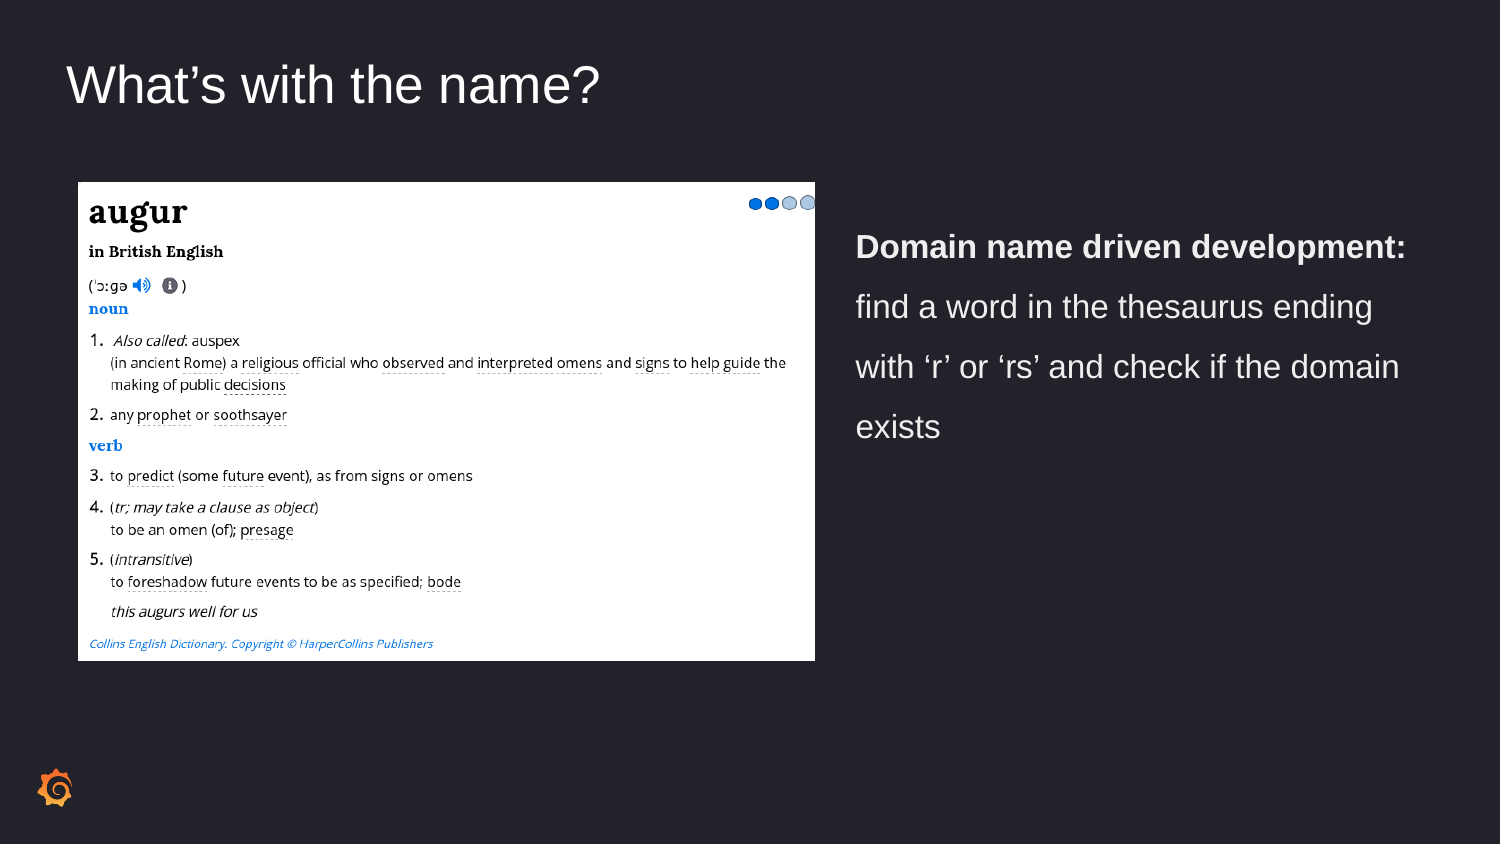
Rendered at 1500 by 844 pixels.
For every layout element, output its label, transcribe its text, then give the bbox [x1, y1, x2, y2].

picture [78, 182, 815, 661]
title What’s with the name? [51, 35, 1449, 130]
list Domain name driven development: find a word in the thesaurus ending with ‘r’ or ‘rs’ and check if the domain exists [840, 190, 1425, 761]
picture [37, 768, 72, 807]
